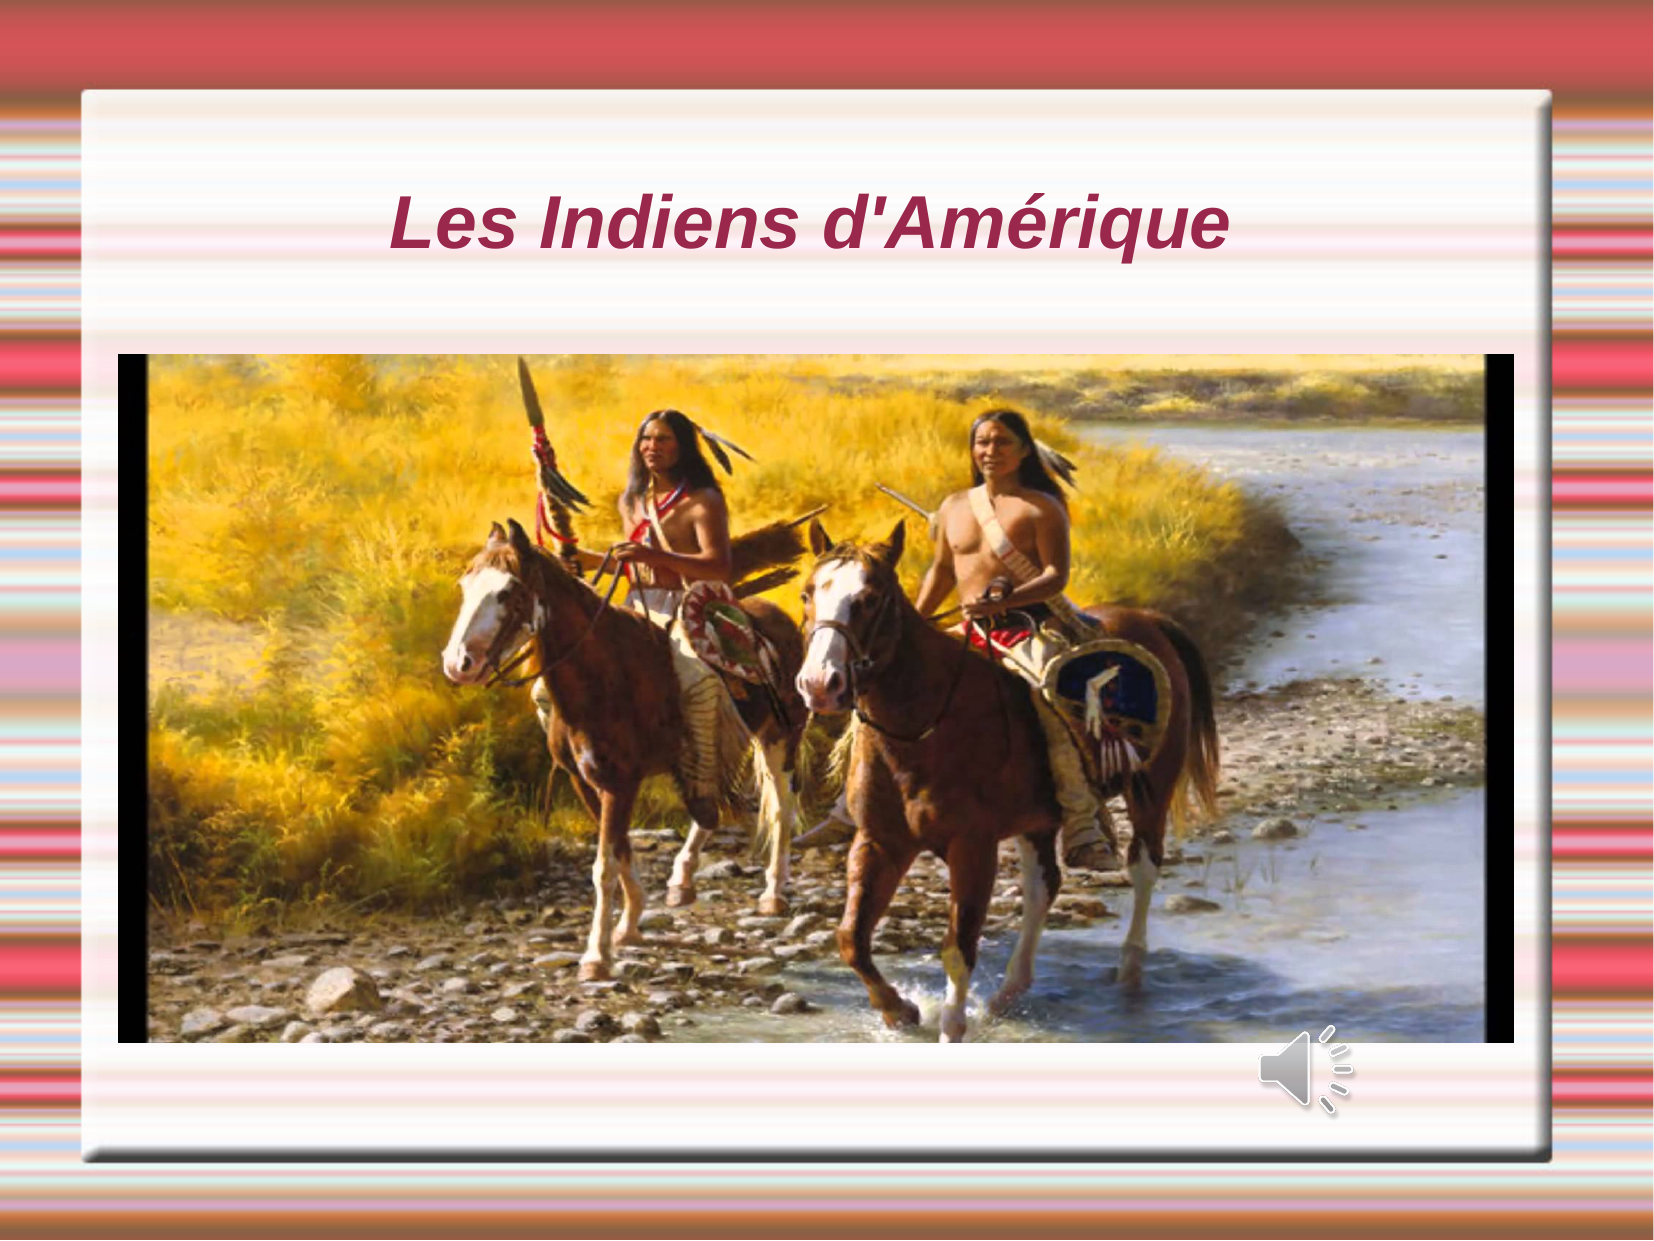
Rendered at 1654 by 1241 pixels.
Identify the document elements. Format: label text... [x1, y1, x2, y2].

picture [0, 0, 1654, 1240]
title Les Indiens d'Amérique [88, 114, 1534, 322]
